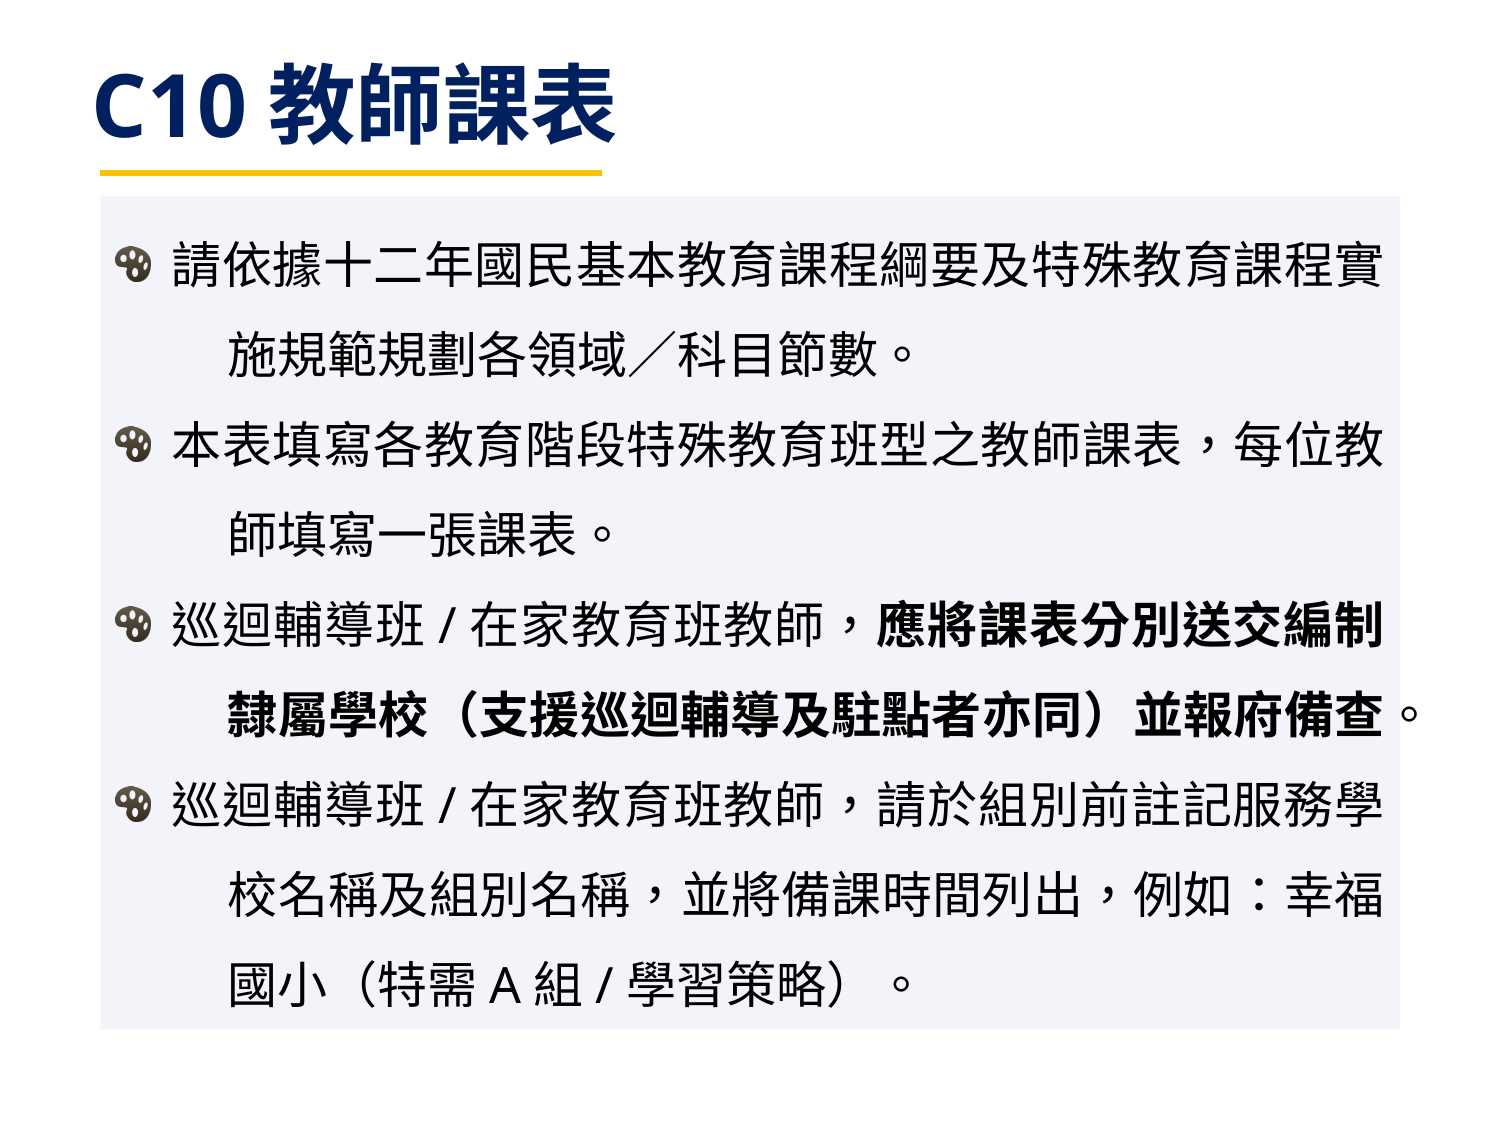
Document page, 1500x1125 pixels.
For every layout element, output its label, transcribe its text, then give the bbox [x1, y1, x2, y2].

text_box 請依據十二年國民基本教育課程綱要及特殊教育課程實施規範規劃各領域／科目節數。 本表填寫各教育階段特殊教育班型之教師課表，每位教師填寫一張課表。 巡迴輔導班/在家教育班教師，應將課表分別送交編制隸屬學校（支援巡迴輔導及駐點者亦同）並報府備查。 巡迴輔導班/在家教育班教師，請於組別前註記服務學校名稱及組別名稱，並將備課時間列出，例如：幸福國小（特需A組/學習策略）。 [100, 196, 1400, 1030]
text_box C10教師課表 [76, 42, 625, 164]
